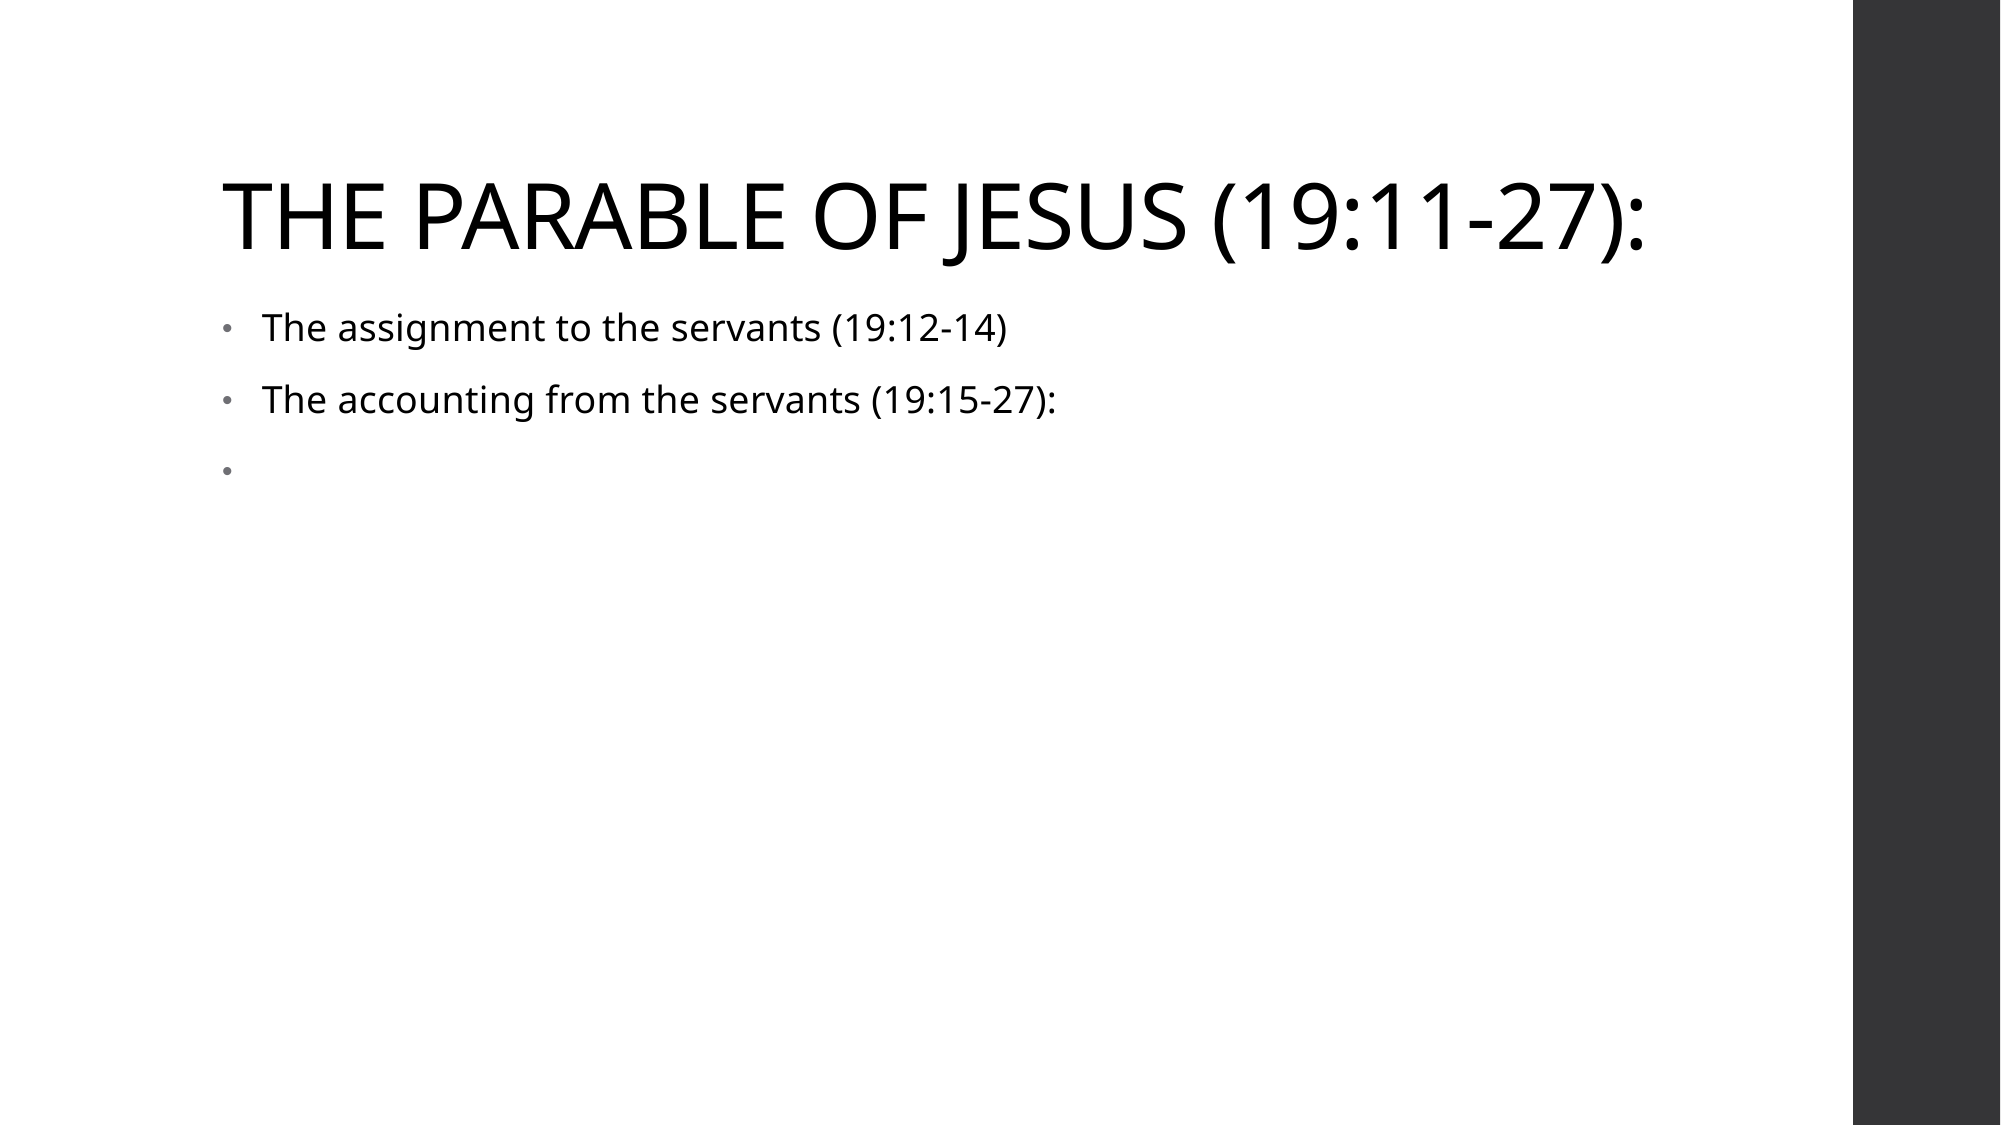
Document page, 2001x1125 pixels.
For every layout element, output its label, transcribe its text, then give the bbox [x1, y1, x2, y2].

list The assignment to the servants (19:12-14) The accounting from the servants (19:15-27): [206, 299, 1617, 1014]
title THE PARABLE OF JESUS (19:11-27): [206, 60, 1797, 278]
